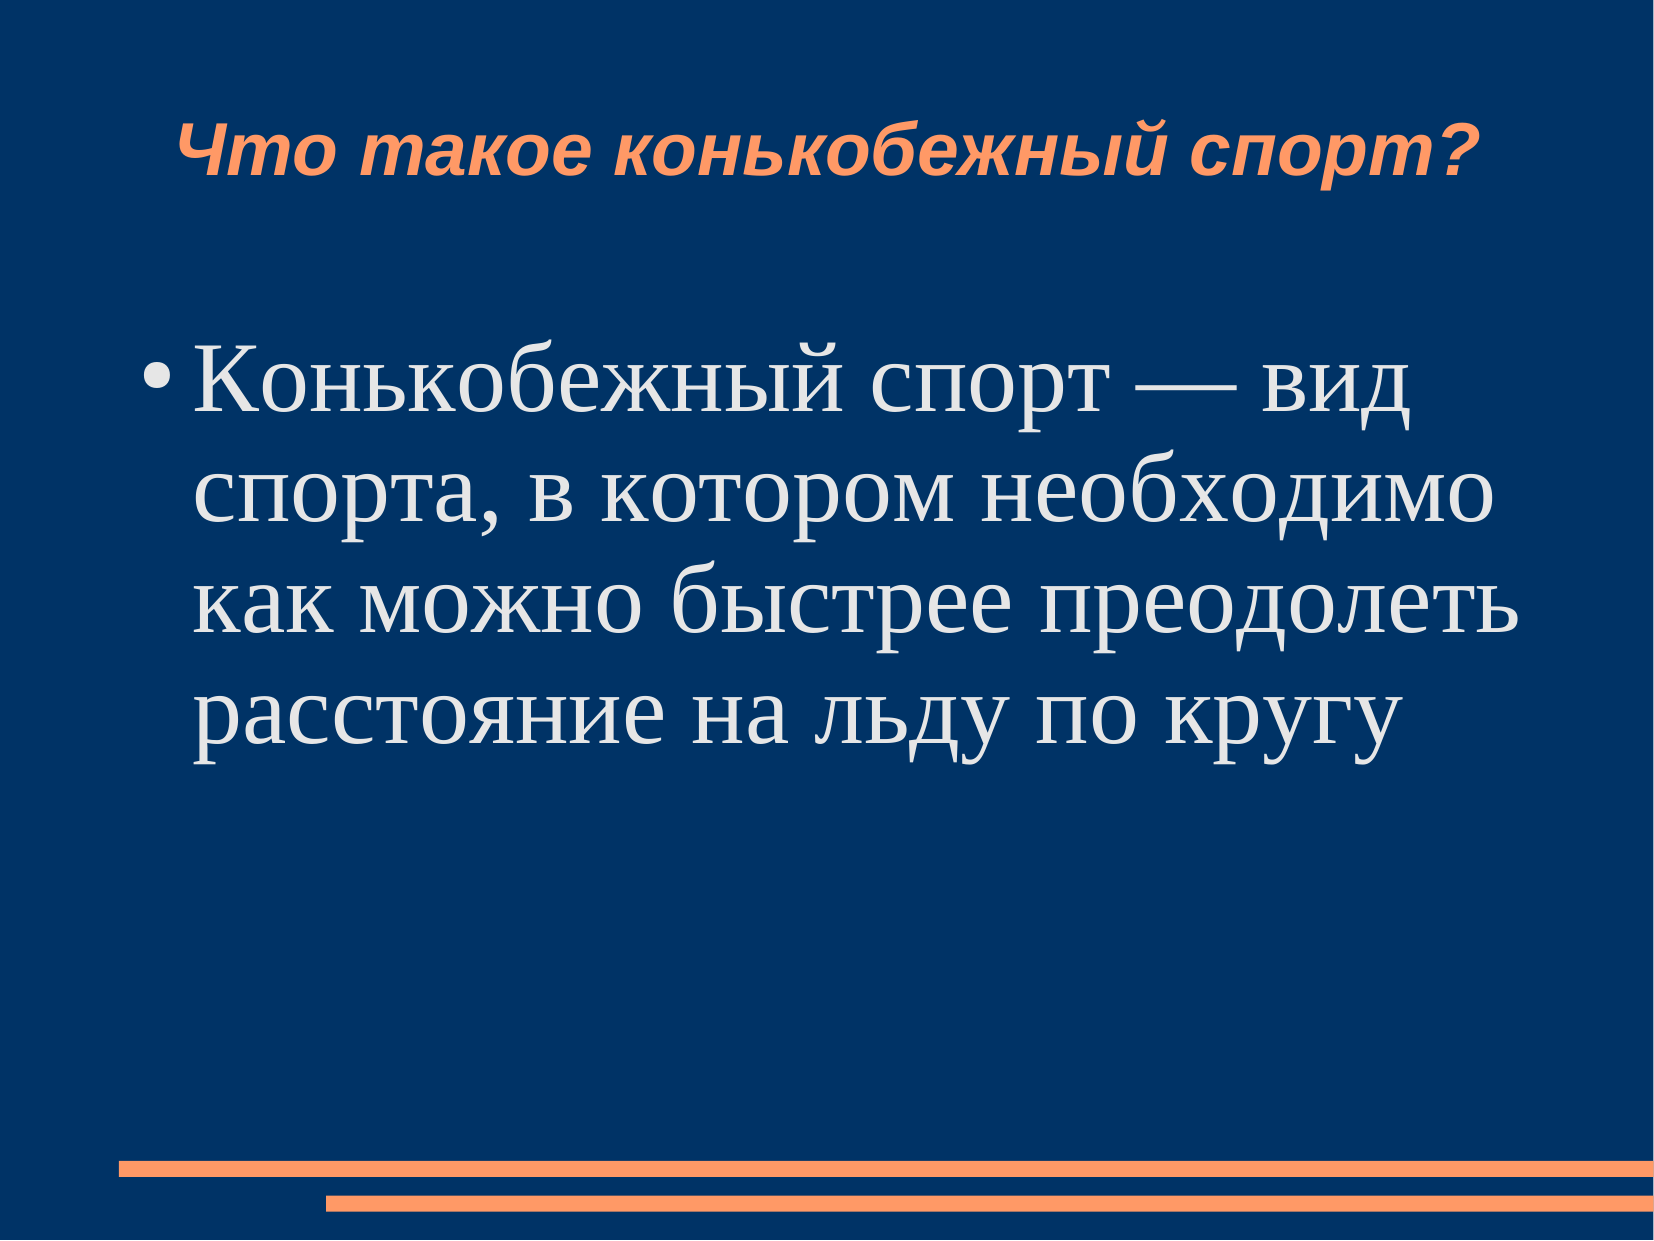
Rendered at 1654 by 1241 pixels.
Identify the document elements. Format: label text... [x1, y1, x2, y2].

title Что такое конькобежный спорт? [121, 46, 1534, 254]
list Конькобежный спорт — вид спорта, в котором необходимо как можно быстрее преодолеть расстояние на льду по кругу [121, 322, 1561, 1132]
